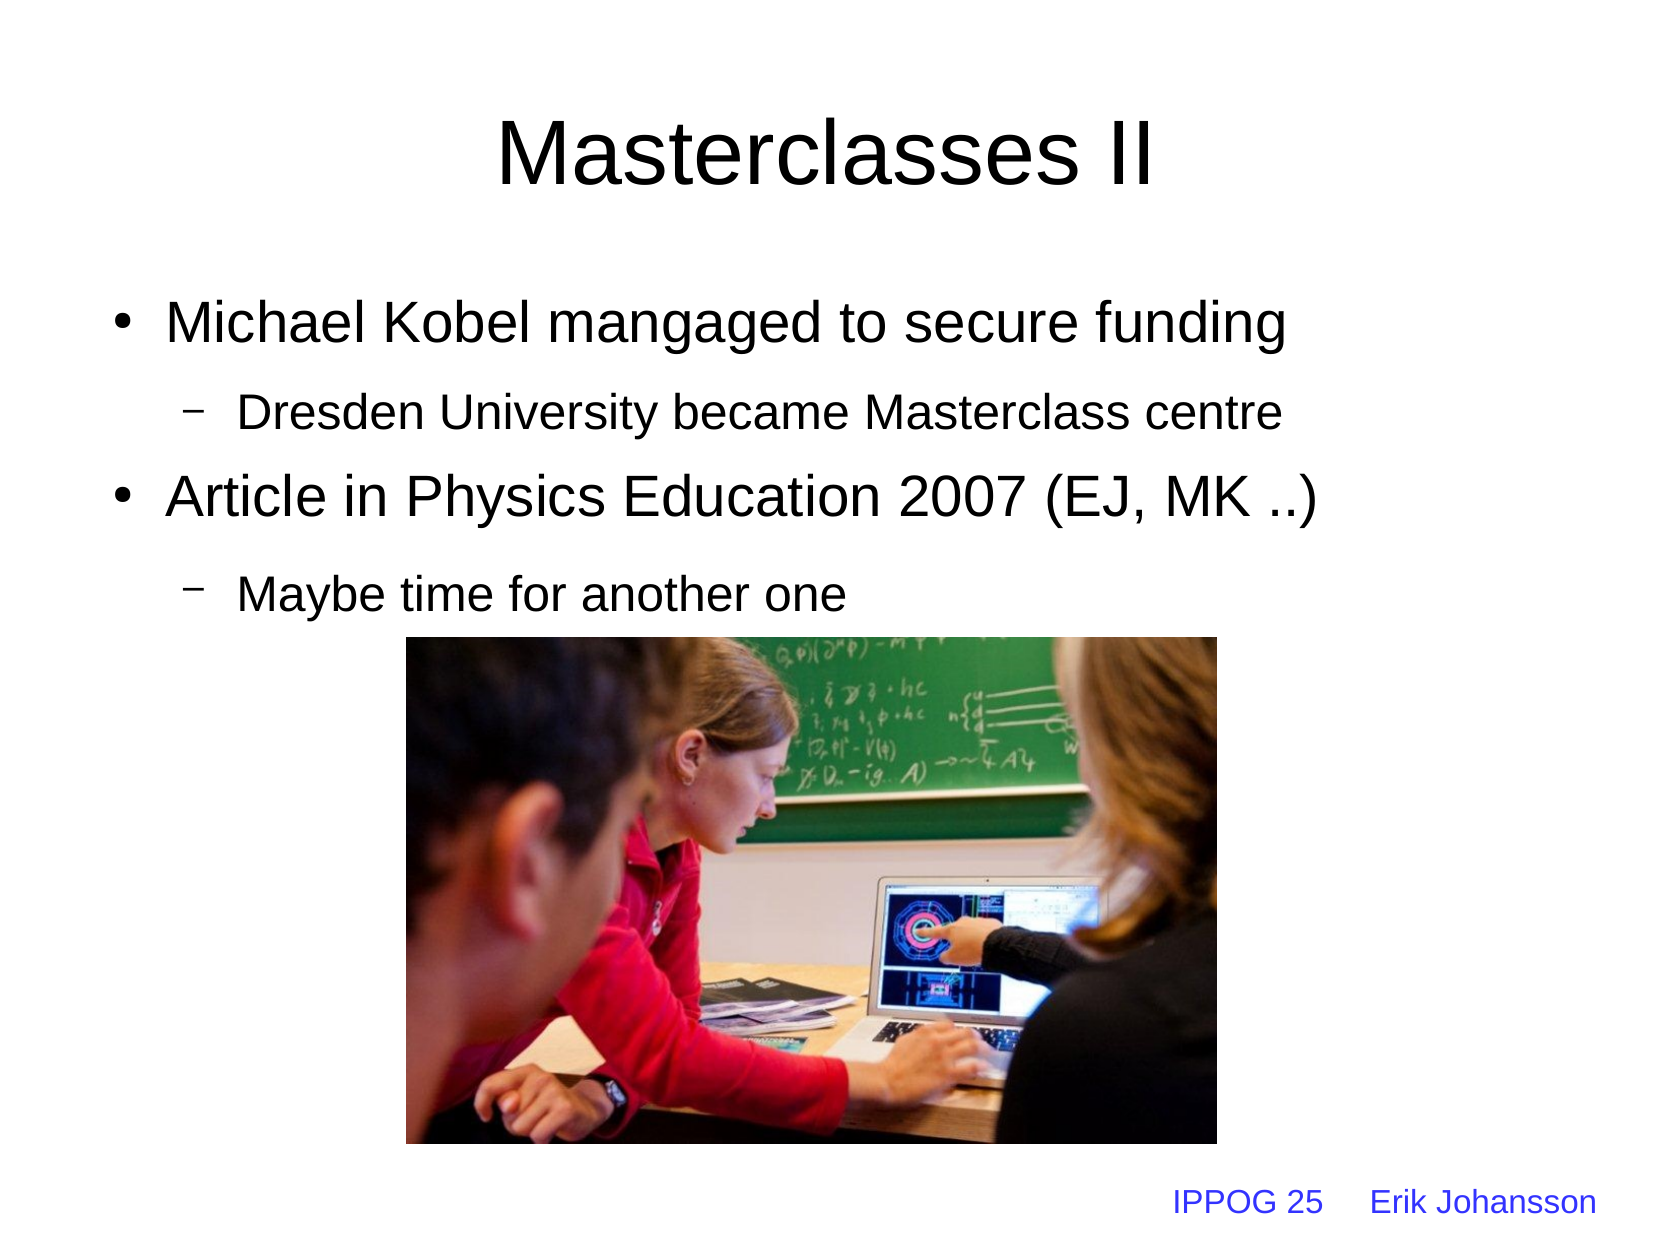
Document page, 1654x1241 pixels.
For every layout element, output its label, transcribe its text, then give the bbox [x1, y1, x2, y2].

text_box IPPOG 25 Erik Johansson [1086, 1176, 1613, 1229]
picture [406, 637, 1217, 1144]
list Michael Kobel mangaged to secure funding Dresden University became Masterclass centre Article in Physics Education 2007 (EJ, MK ..) Maybe time for another one [94, 290, 1583, 1109]
title Masterclasses II [82, 49, 1571, 257]
